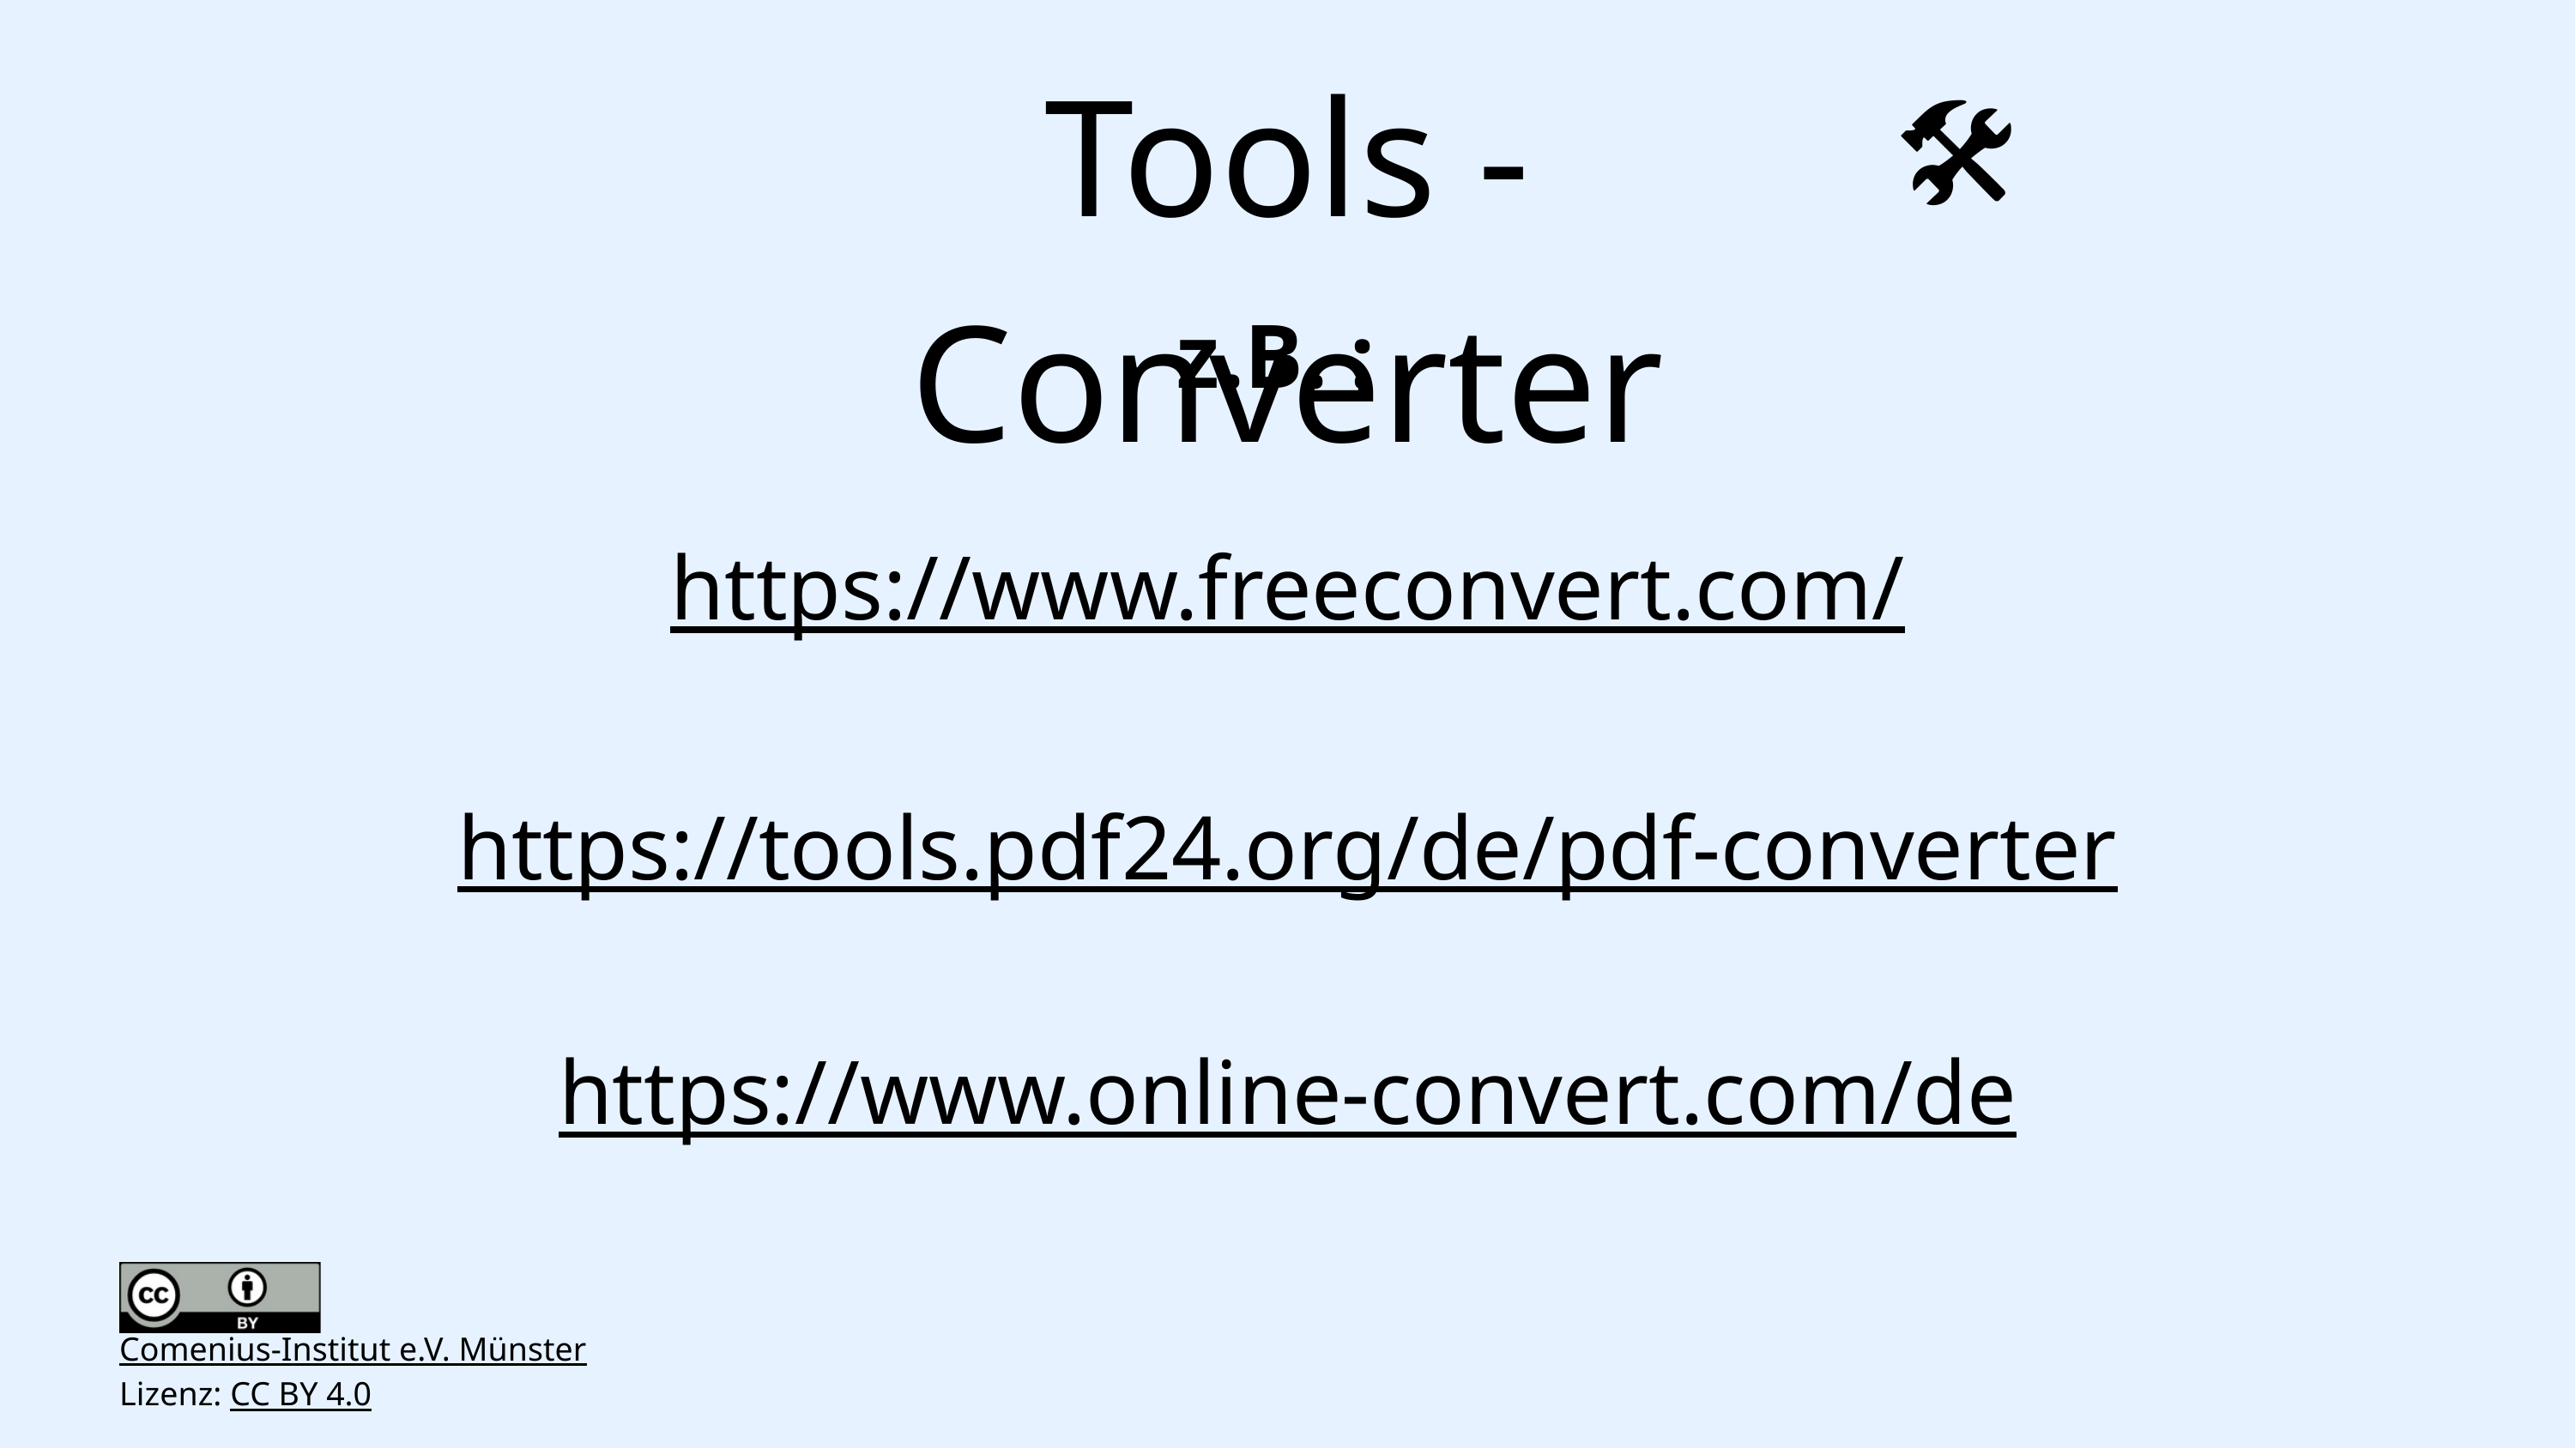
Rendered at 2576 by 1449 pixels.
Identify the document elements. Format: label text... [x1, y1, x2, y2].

text_box 🛠️ [1870, 48, 2043, 220]
text_box z.B. : https://www.freeconvert.com/ https://tools.pdf24.org/de/pdf-converter https://www.online-convert.com/de [194, 283, 2381, 1132]
text_box [119, 1262, 321, 1327]
text_box Comenius-Institut e.V. Münster Lizenz: CC BY 4.0 [119, 1327, 1378, 1416]
text_box Tools - Converter [745, 23, 1830, 241]
